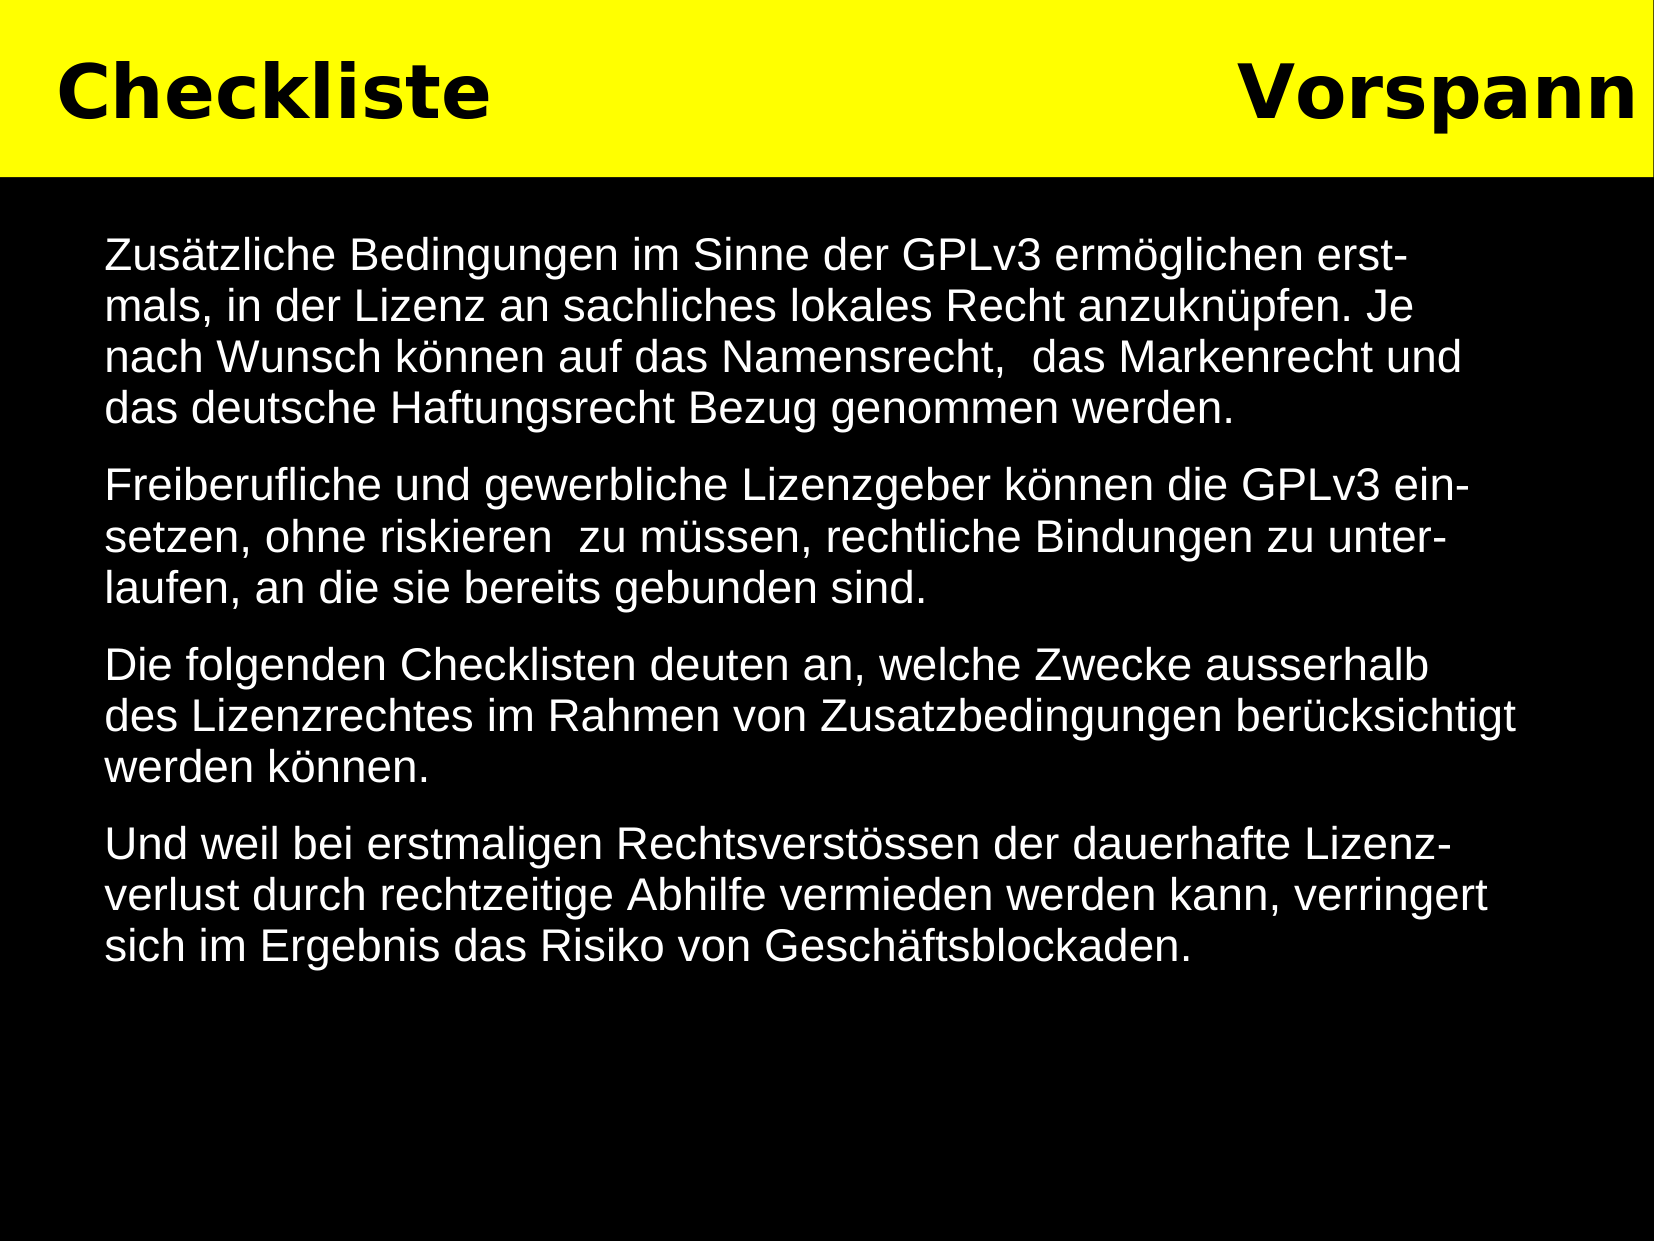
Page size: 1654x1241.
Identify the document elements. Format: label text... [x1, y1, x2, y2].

text_box Zusätzliche Bedingungen im Sinne der GPLv3 ermöglichen erst- mals, in der Lizenz an sachliches lokales Recht anzuknüpfen. Je nach Wunsch können auf das Namensrecht, das Markenrecht und das deutsche Haftungsrecht Bezug genommen werden. Freiberufliche und gewerbliche Lizenzgeber können die GPLv3 ein- setzen, ohne riskieren zu müssen, rechtliche Bindungen zu unter- laufen, an die sie bereits gebunden sind. Die folgenden Checklisten deuten an, welche Zwecke ausserhalb des Lizenzrechtes im Rahmen von Zusatzbedingungen berücksichtigt werden können. Und weil bei erstmaligen Rechtsverstössen der dauerhafte Lizenz- verlust durch rechtzeitige Abhilfe vermieden werden kann, verringert sich im Ergebnis das Risiko von Geschäftsblockaden. [89, 221, 1545, 1064]
text_box [0, 0, 1654, 1241]
text_box Checkliste Vorspann [41, 41, 1648, 144]
